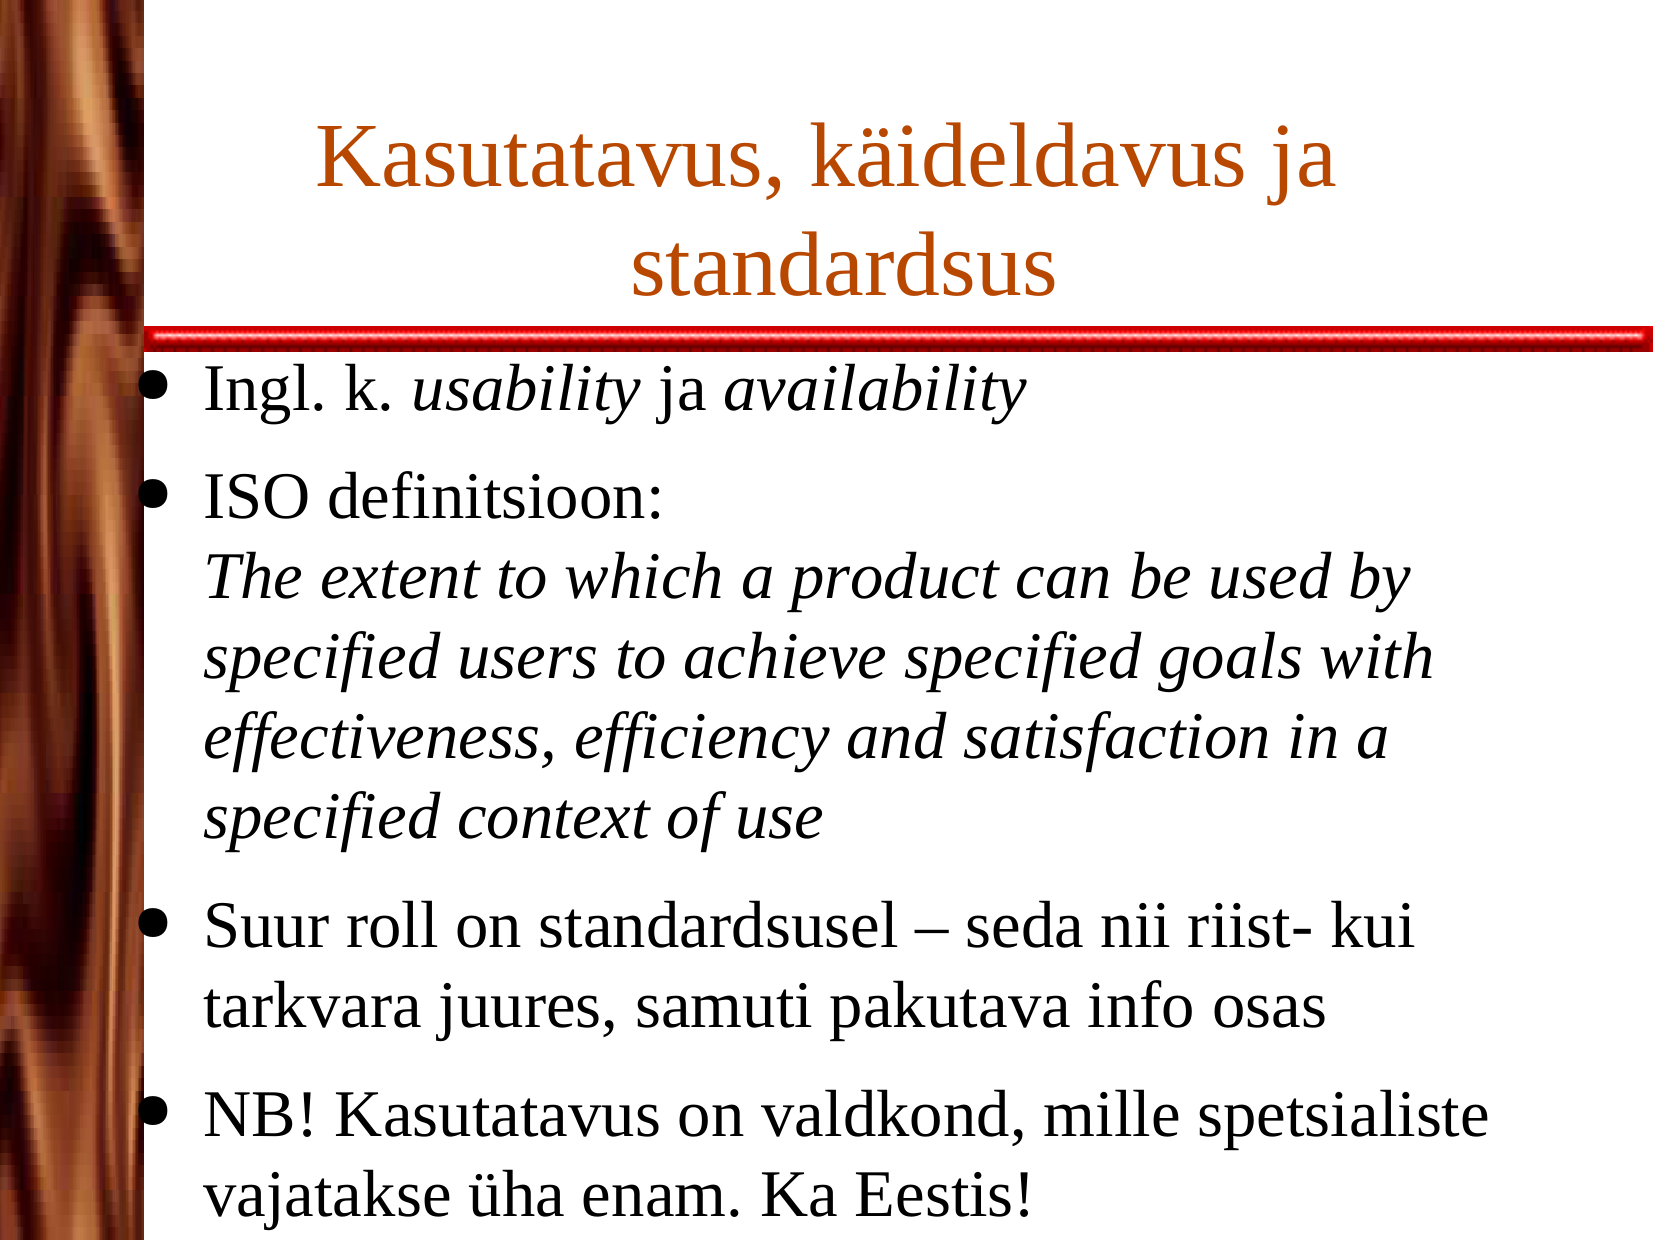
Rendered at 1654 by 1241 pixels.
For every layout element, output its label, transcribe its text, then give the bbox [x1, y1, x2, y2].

title Kasutatavus, käideldavus ja standardsus [121, 99, 1533, 313]
picture [0, 0, 1653, 1240]
list Ingl. k. usability ja availability ISO definitsioon: The extent to which a product can be used by specified users to achieve specified goals with effectiveness, efficiency and satisfaction in a specified context of use Suur roll on standardsusel – seda nii riist- kui tarkvara juures, samuti pakutava info osas NB! Kasutatavus on valdkond, mille spetsialiste vajatakse üha enam. Ka Eestis! [121, 344, 1533, 1226]
